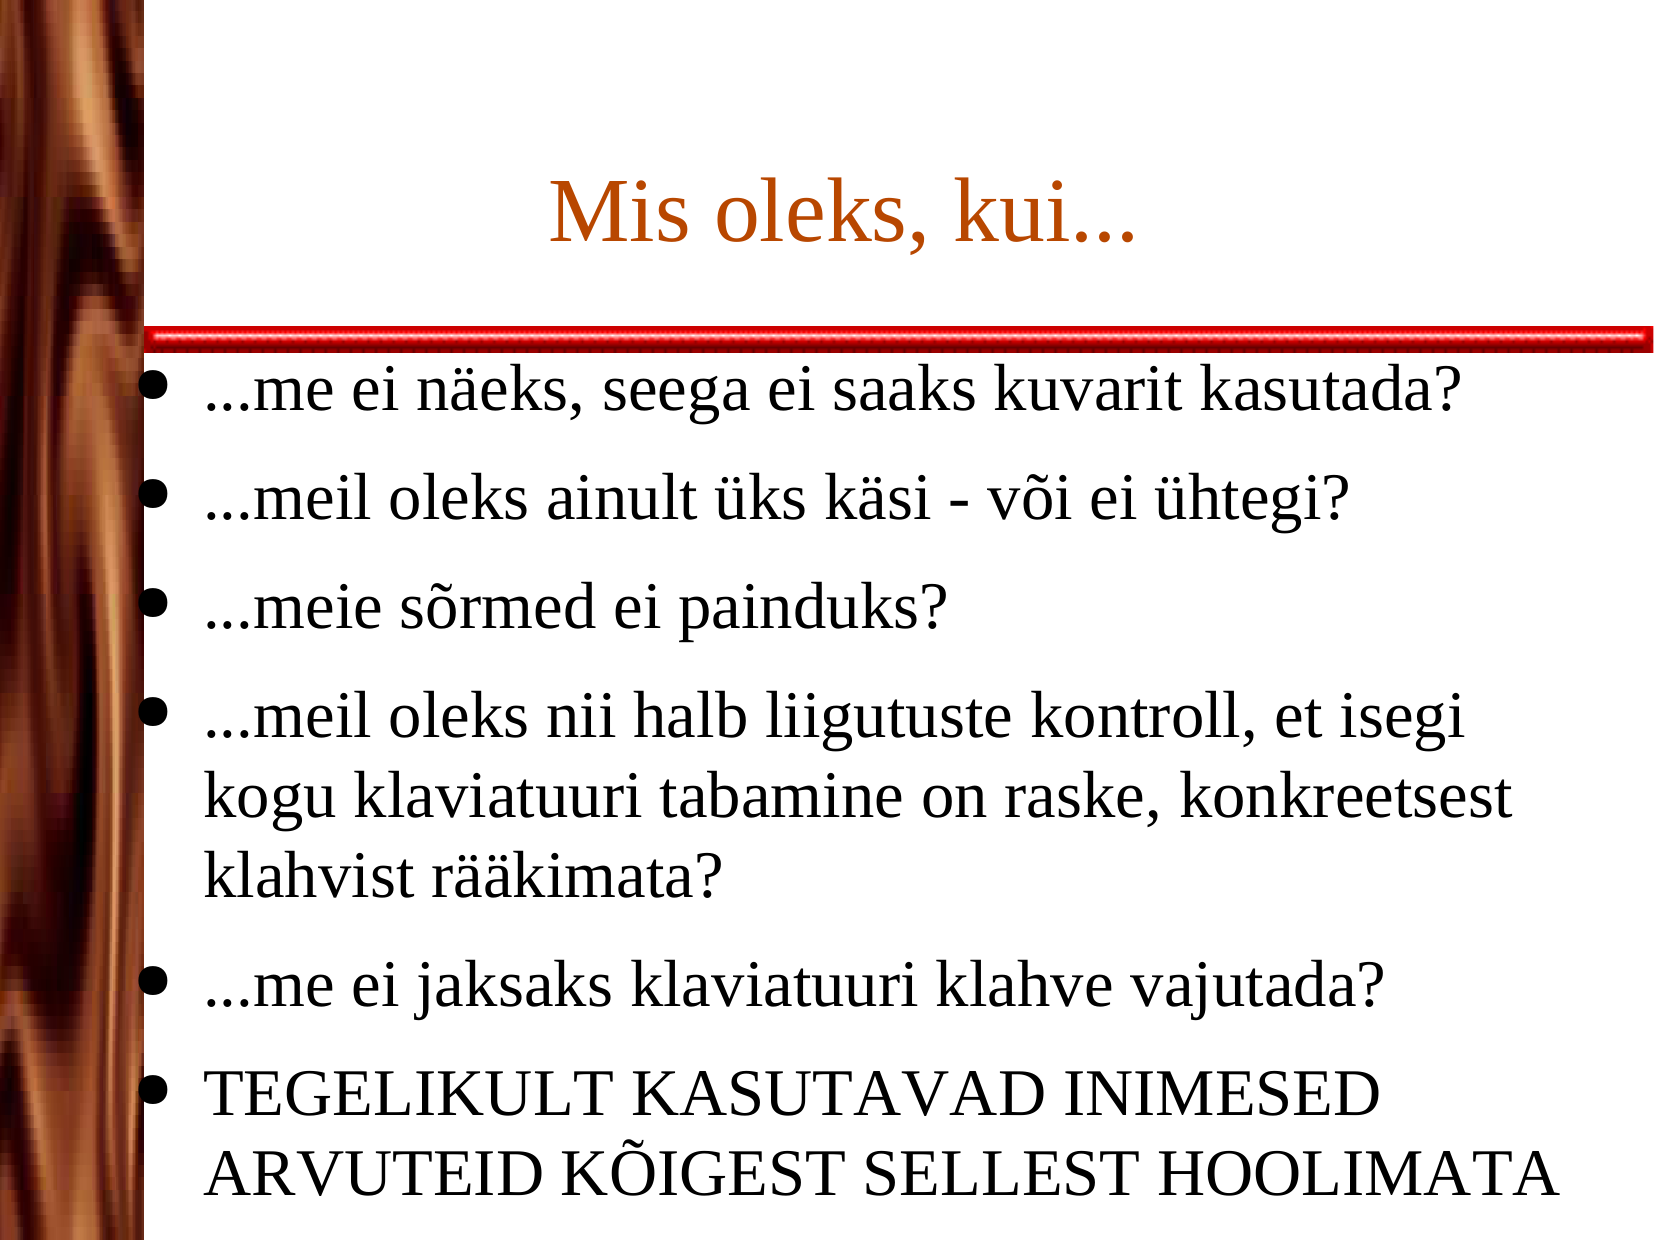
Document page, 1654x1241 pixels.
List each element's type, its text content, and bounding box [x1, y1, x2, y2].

list ...me ei näeks, seega ei saaks kuvarit kasutada? ...meil oleks ainult üks käsi - või ei ühtegi? ...meie sõrmed ei painduks? ...meil oleks nii halb liigutuste kontroll, et isegi kogu klaviatuuri tabamine on raske, konkreetsest klahvist rääkimata? ...me ei jaksaks klaviatuuri klahve vajutada? TEGELIKULT KASUTAVAD INIMESED ARVUTEID KÕIGEST SELLEST HOOLIMATA [121, 344, 1587, 1205]
title Mis oleks, kui... [121, 100, 1533, 312]
picture [0, 0, 1654, 1240]
